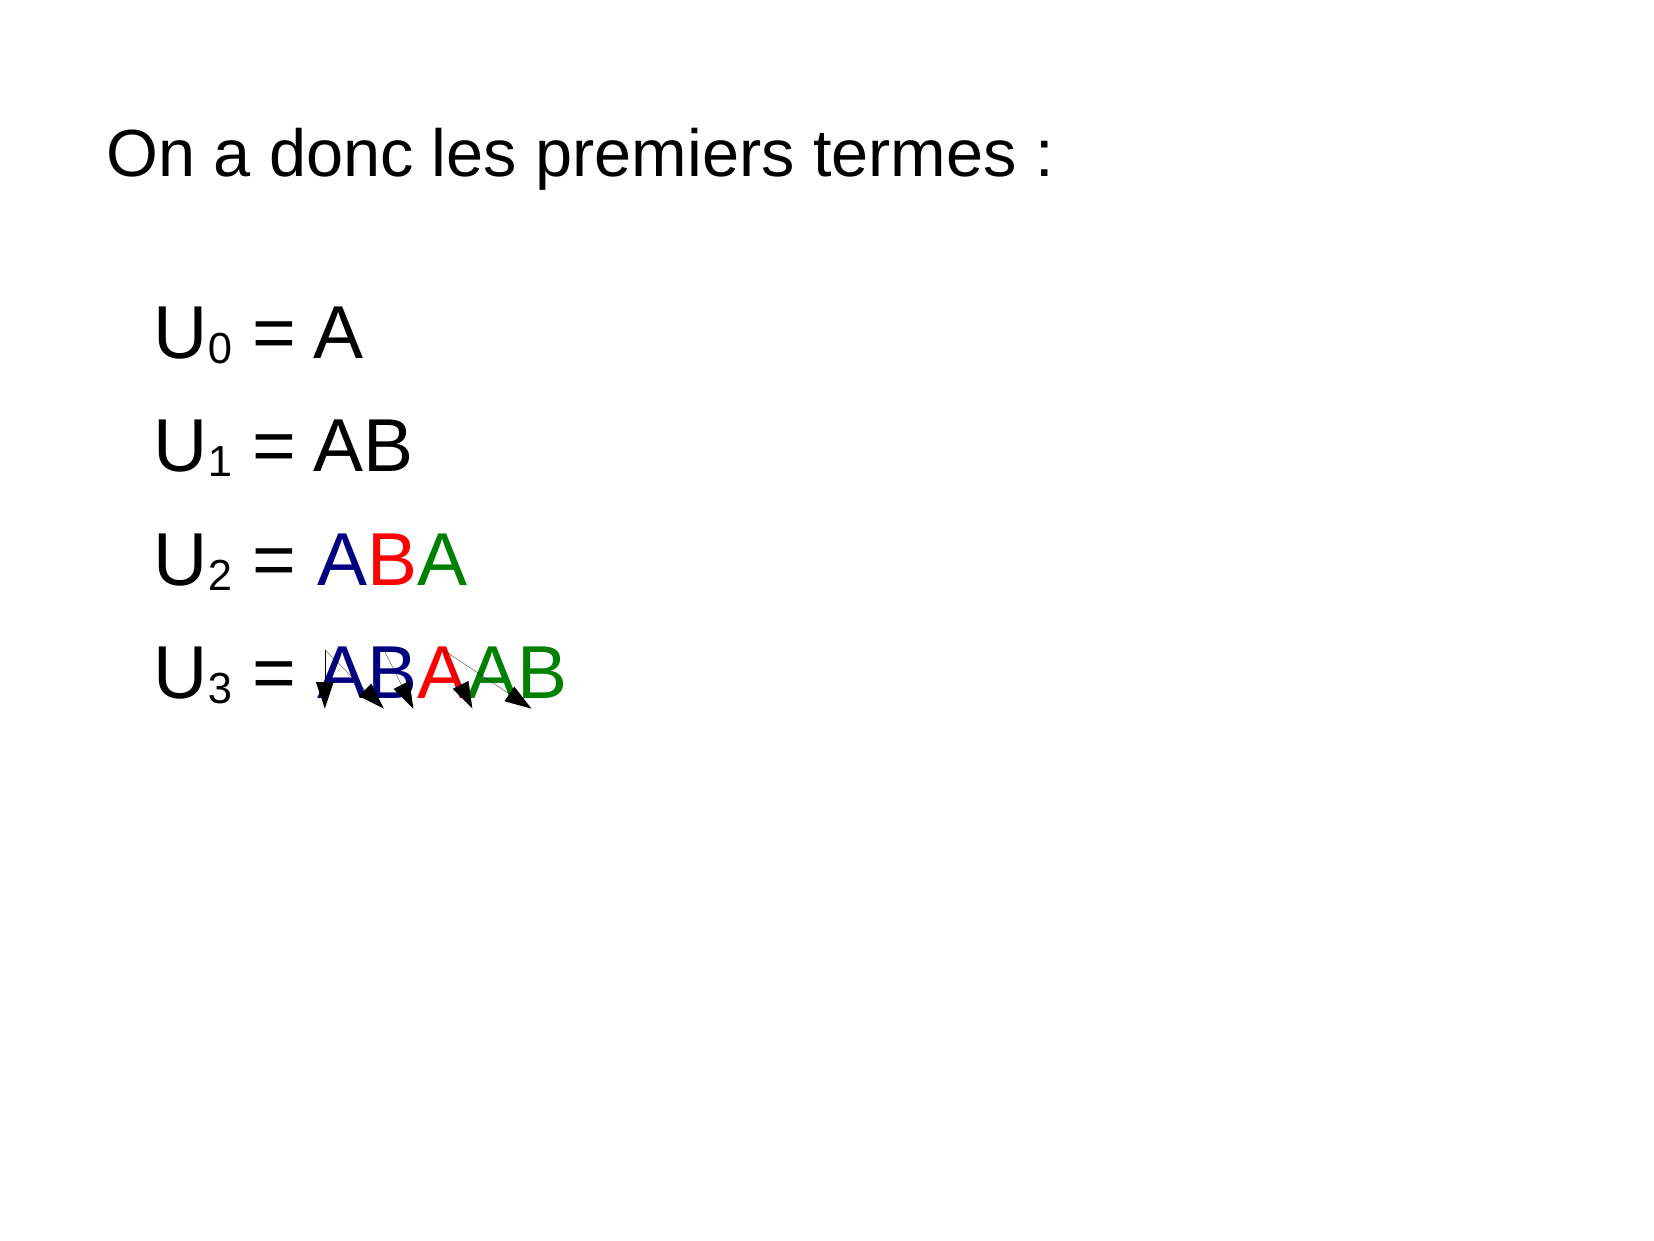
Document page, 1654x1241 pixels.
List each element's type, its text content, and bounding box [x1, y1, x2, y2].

title On a donc les premiers termes : [82, 49, 1571, 257]
list U0 = A U1 = AB U2 = ABA U3 = ABAAB [82, 290, 1571, 1109]
